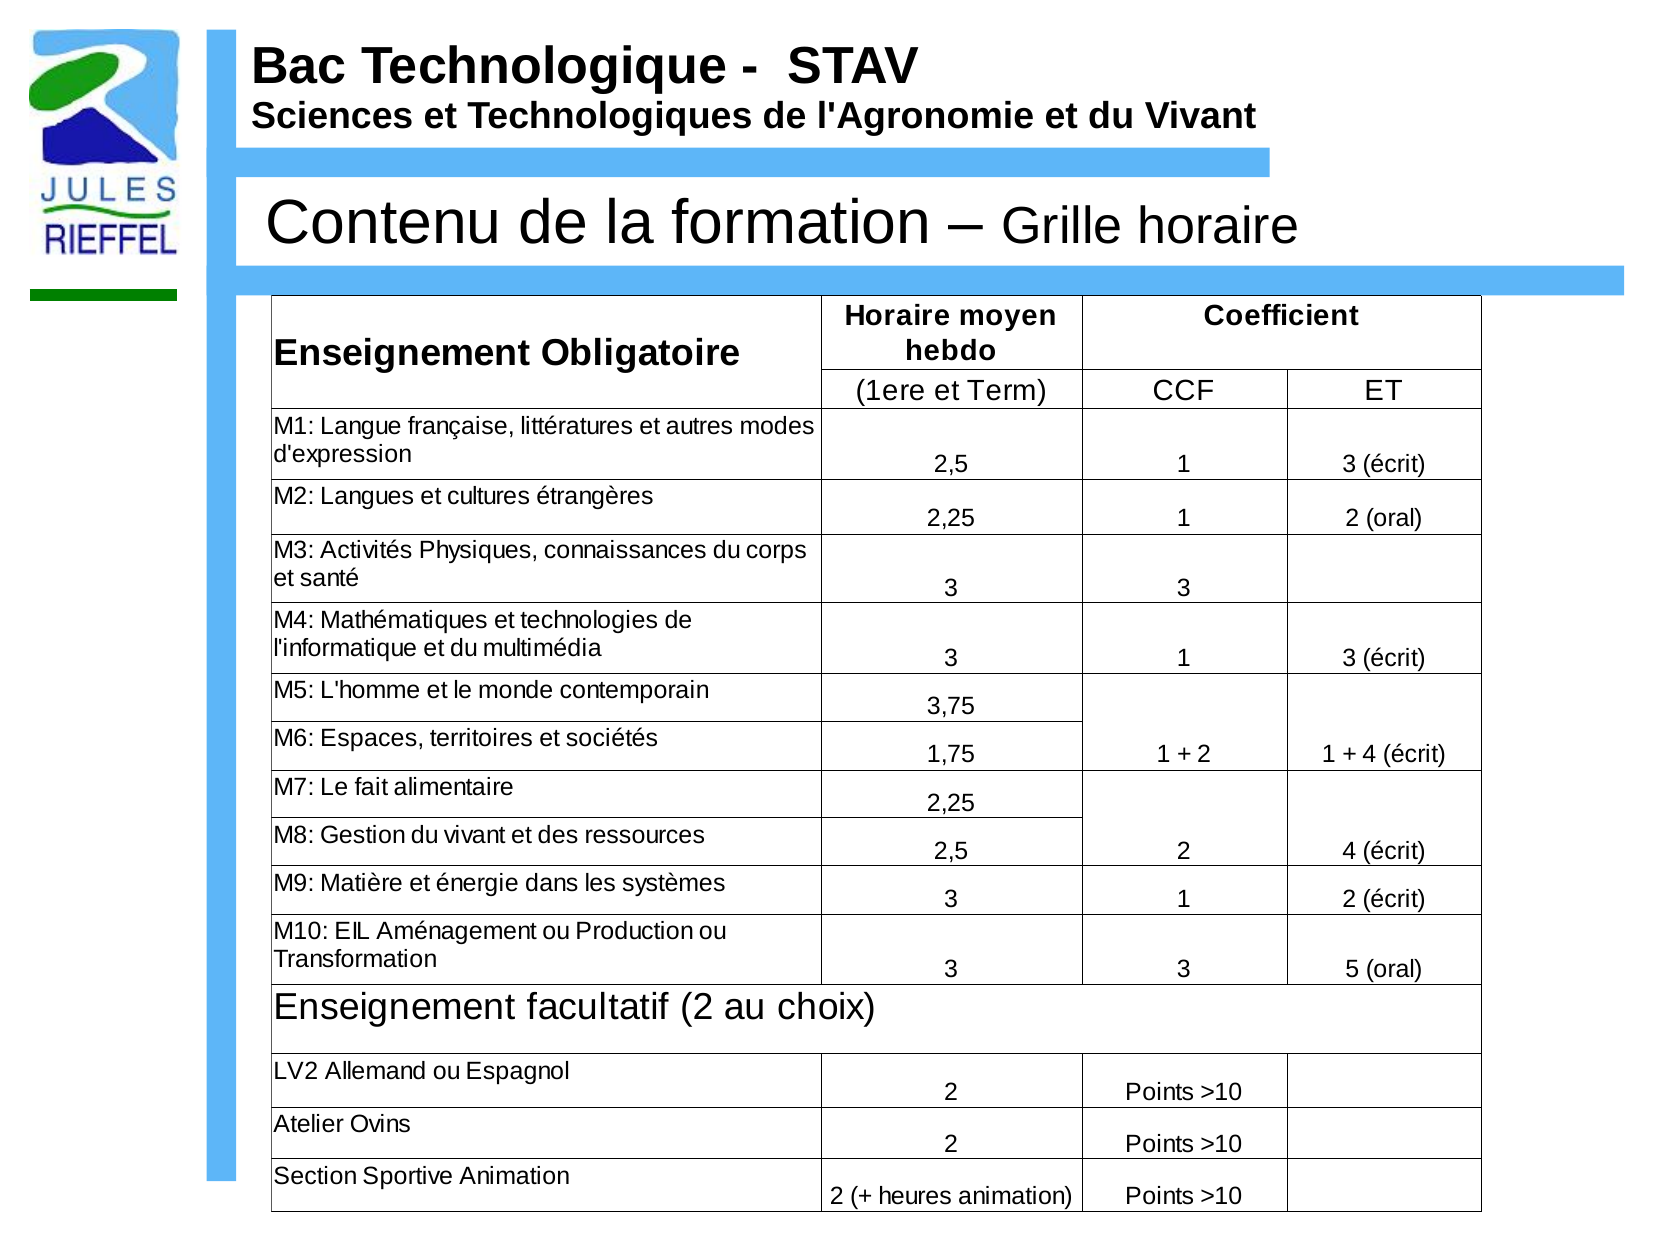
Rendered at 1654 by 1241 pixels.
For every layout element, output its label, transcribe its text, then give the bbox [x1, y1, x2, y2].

title Contenu de la formation – Grille horaire [265, 177, 1565, 266]
chart [271, 295, 1484, 1214]
picture [29, 29, 186, 272]
